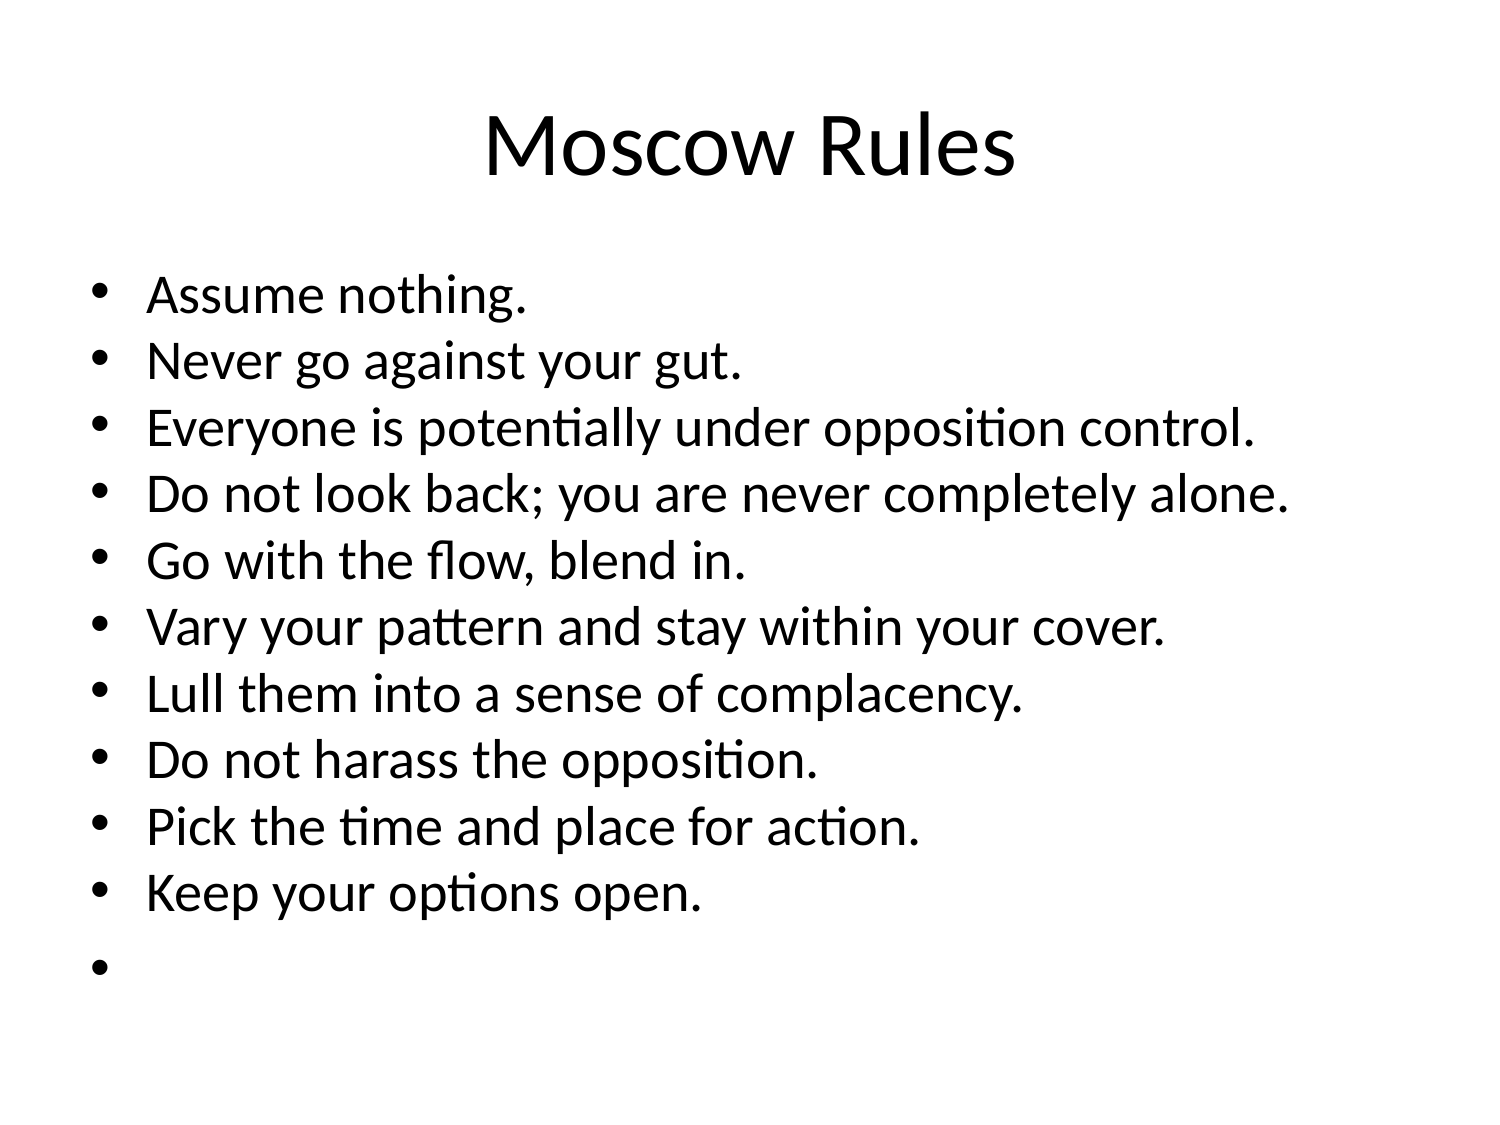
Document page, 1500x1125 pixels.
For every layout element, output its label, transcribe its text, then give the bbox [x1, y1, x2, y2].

list Assume nothing. Never go against your gut. Everyone is potentially under opposition control. Do not look back; you are never completely alone. Go with the flow, blend in. Vary your pattern and stay within your cover. Lull them into a sense of complacency. Do not harass the opposition. Pick the time and place for action. Keep your options open. [75, 262, 1426, 1005]
title Moscow Rules [75, 45, 1426, 233]
